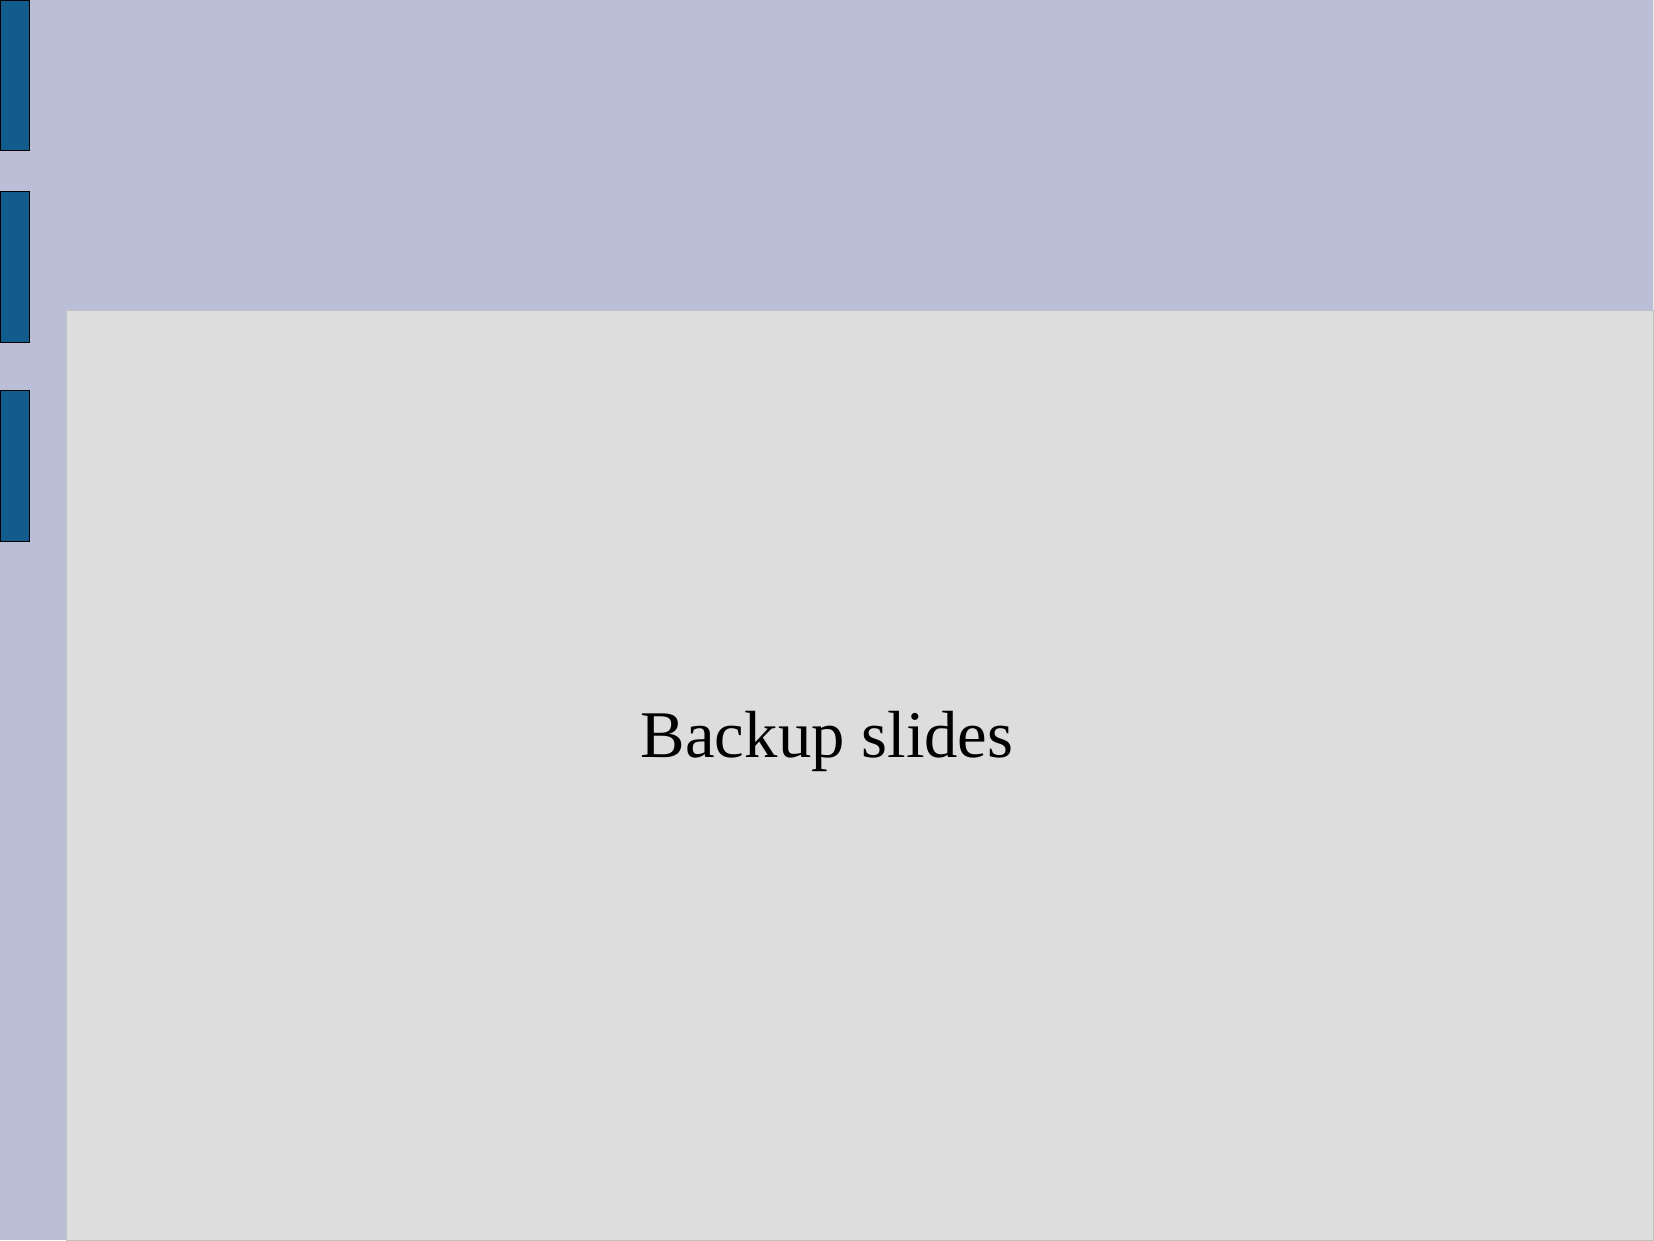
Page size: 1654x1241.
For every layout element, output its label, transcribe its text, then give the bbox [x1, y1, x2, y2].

subtitle Backup slides [121, 352, 1534, 1119]
